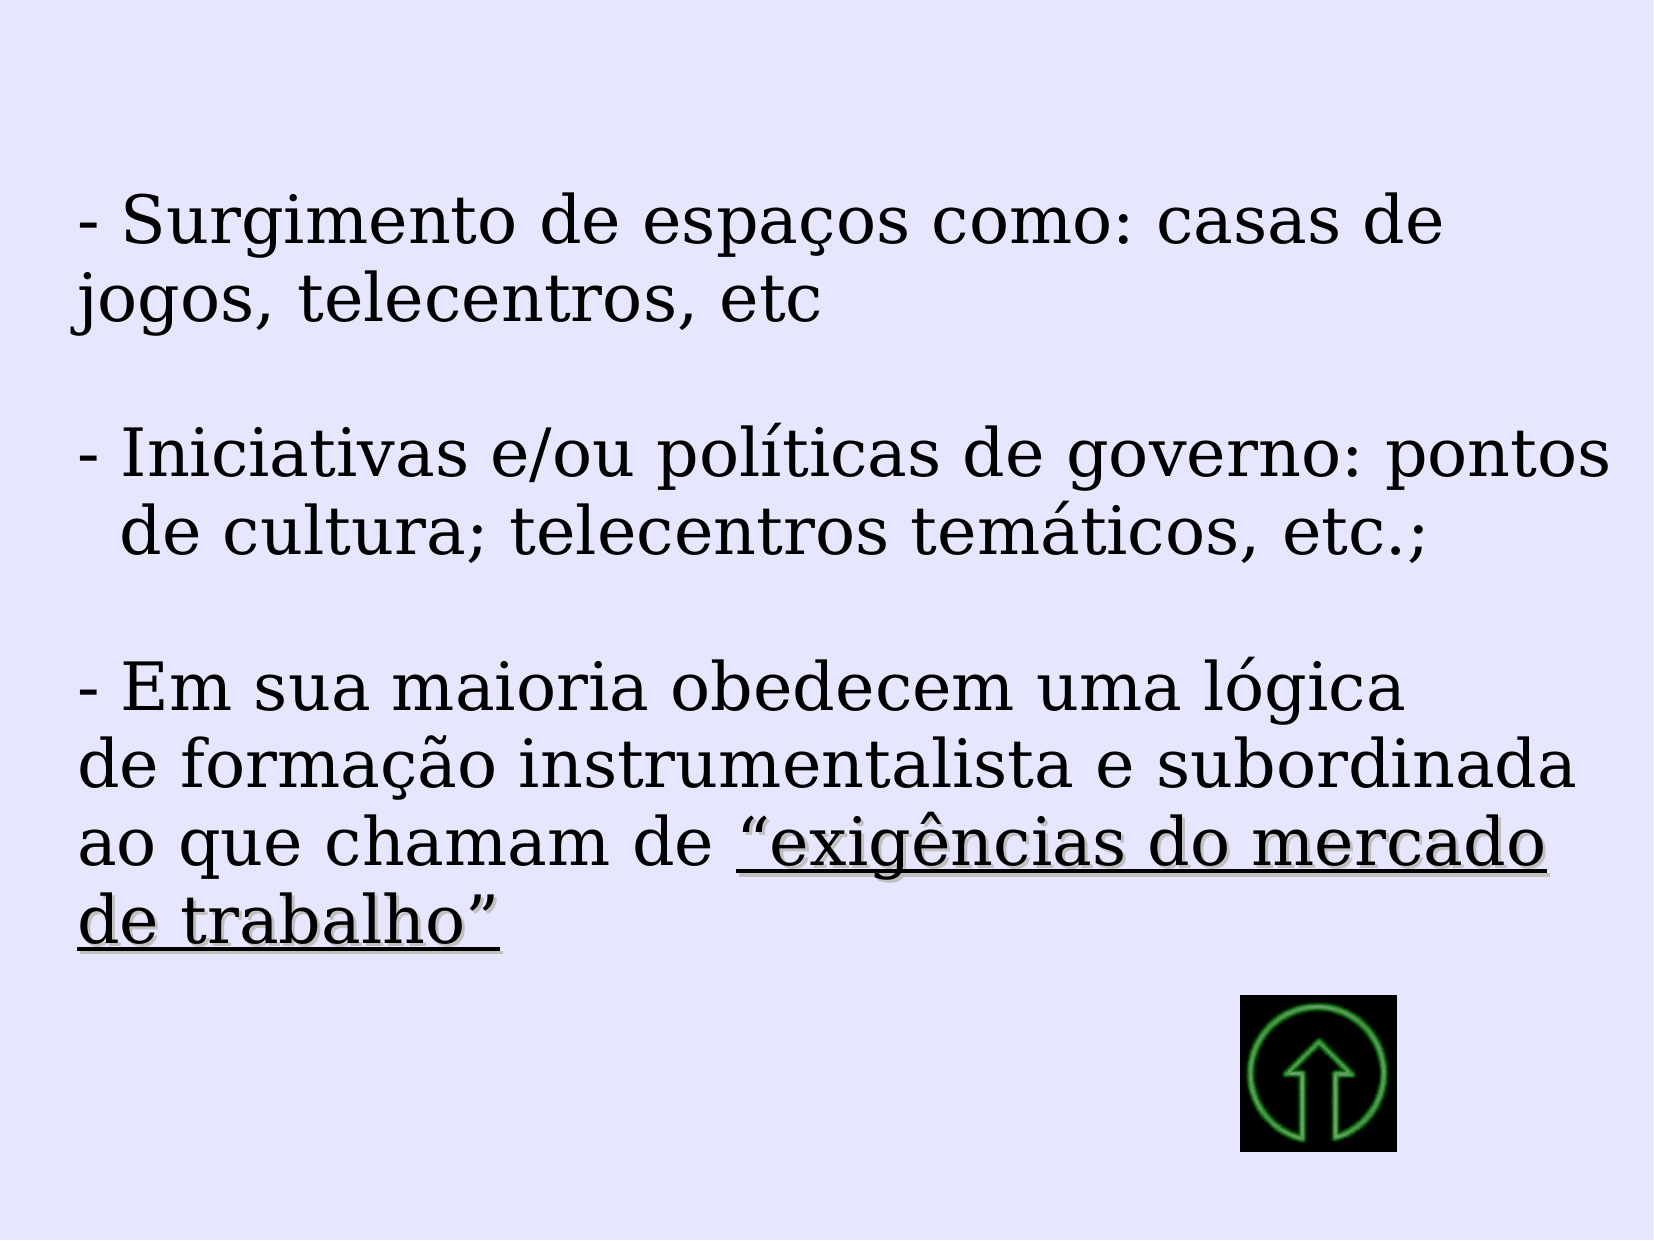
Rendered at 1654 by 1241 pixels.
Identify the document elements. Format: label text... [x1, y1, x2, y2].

text_box - Surgimento de espaços como: casas de jogos, telecentros, etc - Iniciativas e/ou políticas de governo: pontos de cultura; telecentros temáticos, etc.; - Em sua maioria obedecem uma lógica de formação instrumentalista e subordinada ao que chamam de “exigências do mercado de trabalho” [62, 95, 1621, 1045]
text_box [118, 265, 1595, 339]
picture [1240, 995, 1397, 1152]
